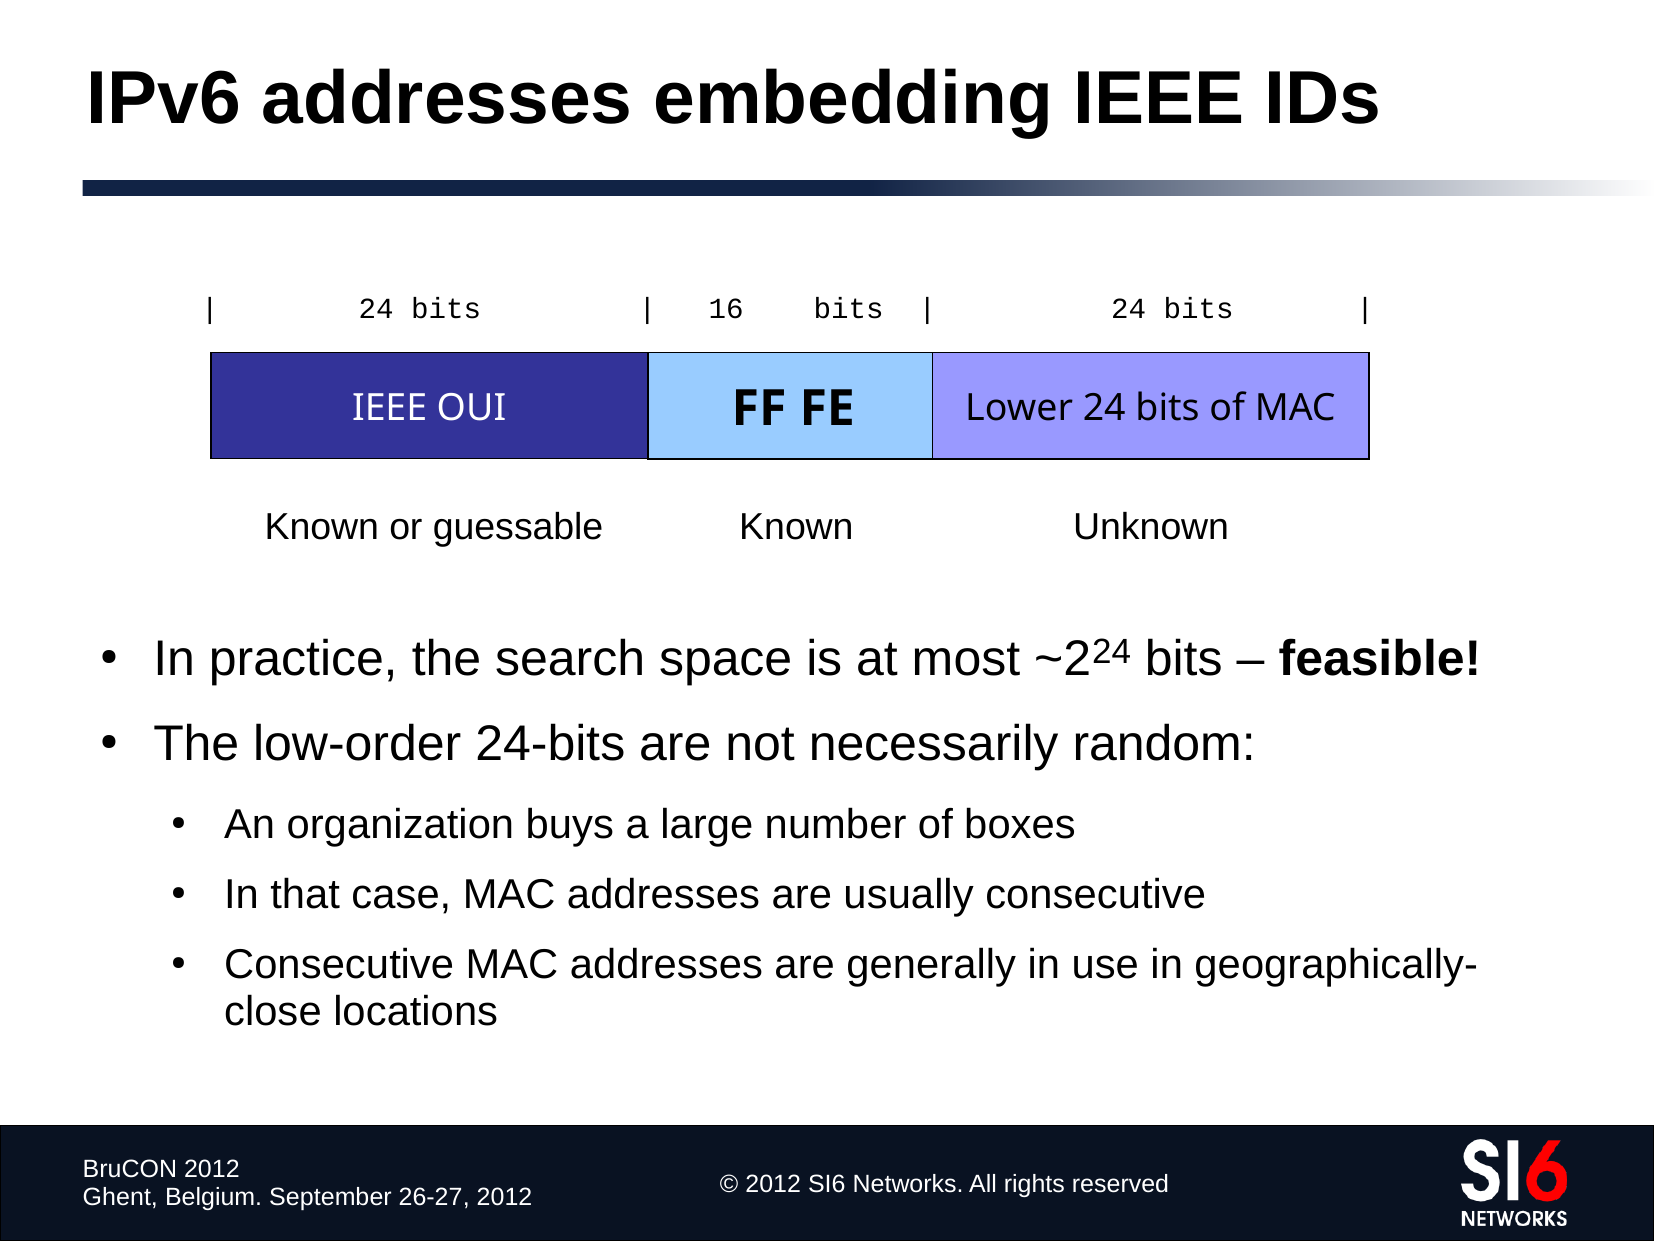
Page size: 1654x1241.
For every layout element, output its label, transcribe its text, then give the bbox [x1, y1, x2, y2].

text_box FF FE [647, 352, 932, 459]
title IPv6 addresses embedding IEEE IDs [86, 30, 1576, 166]
text_box Lower 24 bits of MAC [932, 352, 1369, 459]
picture [1461, 1139, 1567, 1226]
list In practice, the search space is at most ~224 bits – feasible! The low-order 24-bits are not necessarily random: An organization buys a large number of boxes In that case, MAC addresses are usually consecutive Consecutive MAC addresses are generally in use in geographically-close locations [82, 630, 1571, 1111]
text_box Known or guessable Known Unknown [239, 498, 1350, 556]
text_box | 24 bits | 16 bits | 24 bits | [168, 281, 1411, 333]
text_box IEEE OUI [210, 352, 647, 459]
